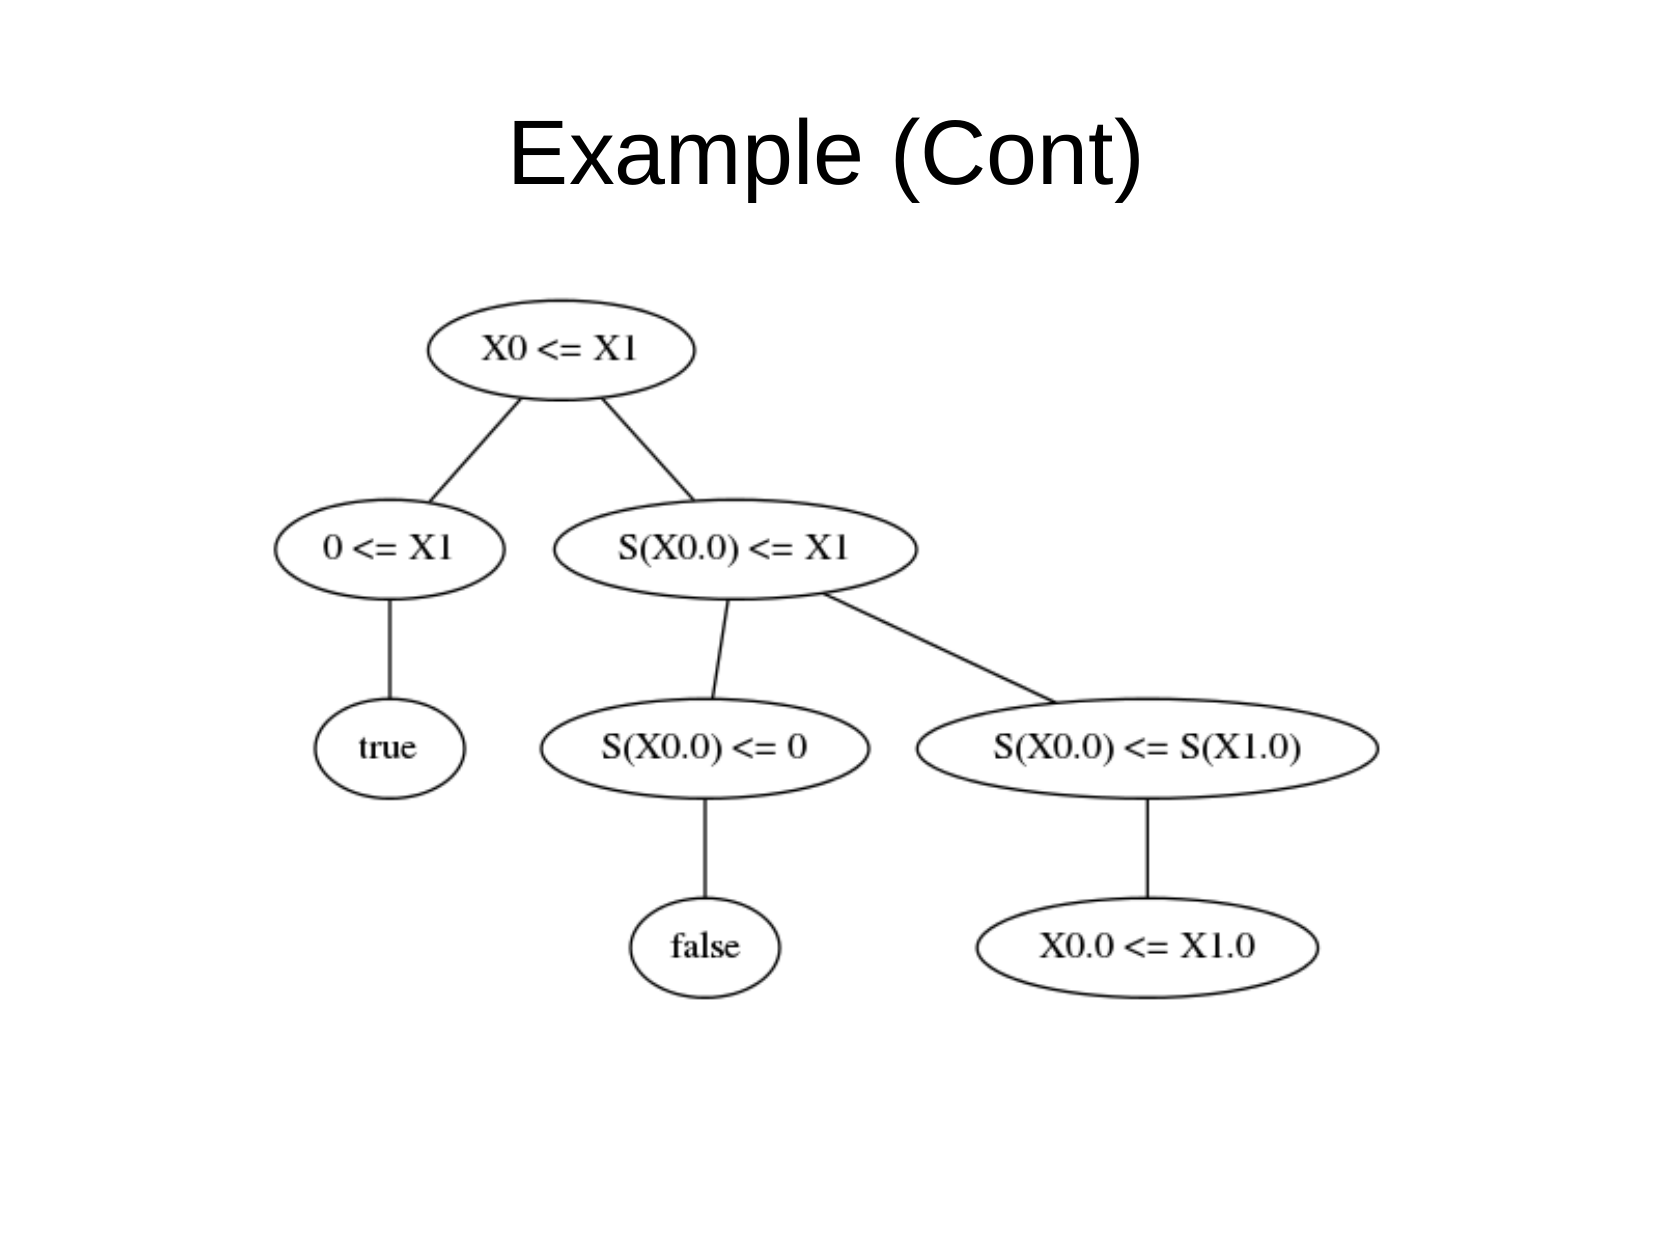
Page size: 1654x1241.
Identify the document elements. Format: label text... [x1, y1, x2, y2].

picture [266, 290, 1388, 1010]
title Example (Cont) [82, 49, 1571, 257]
